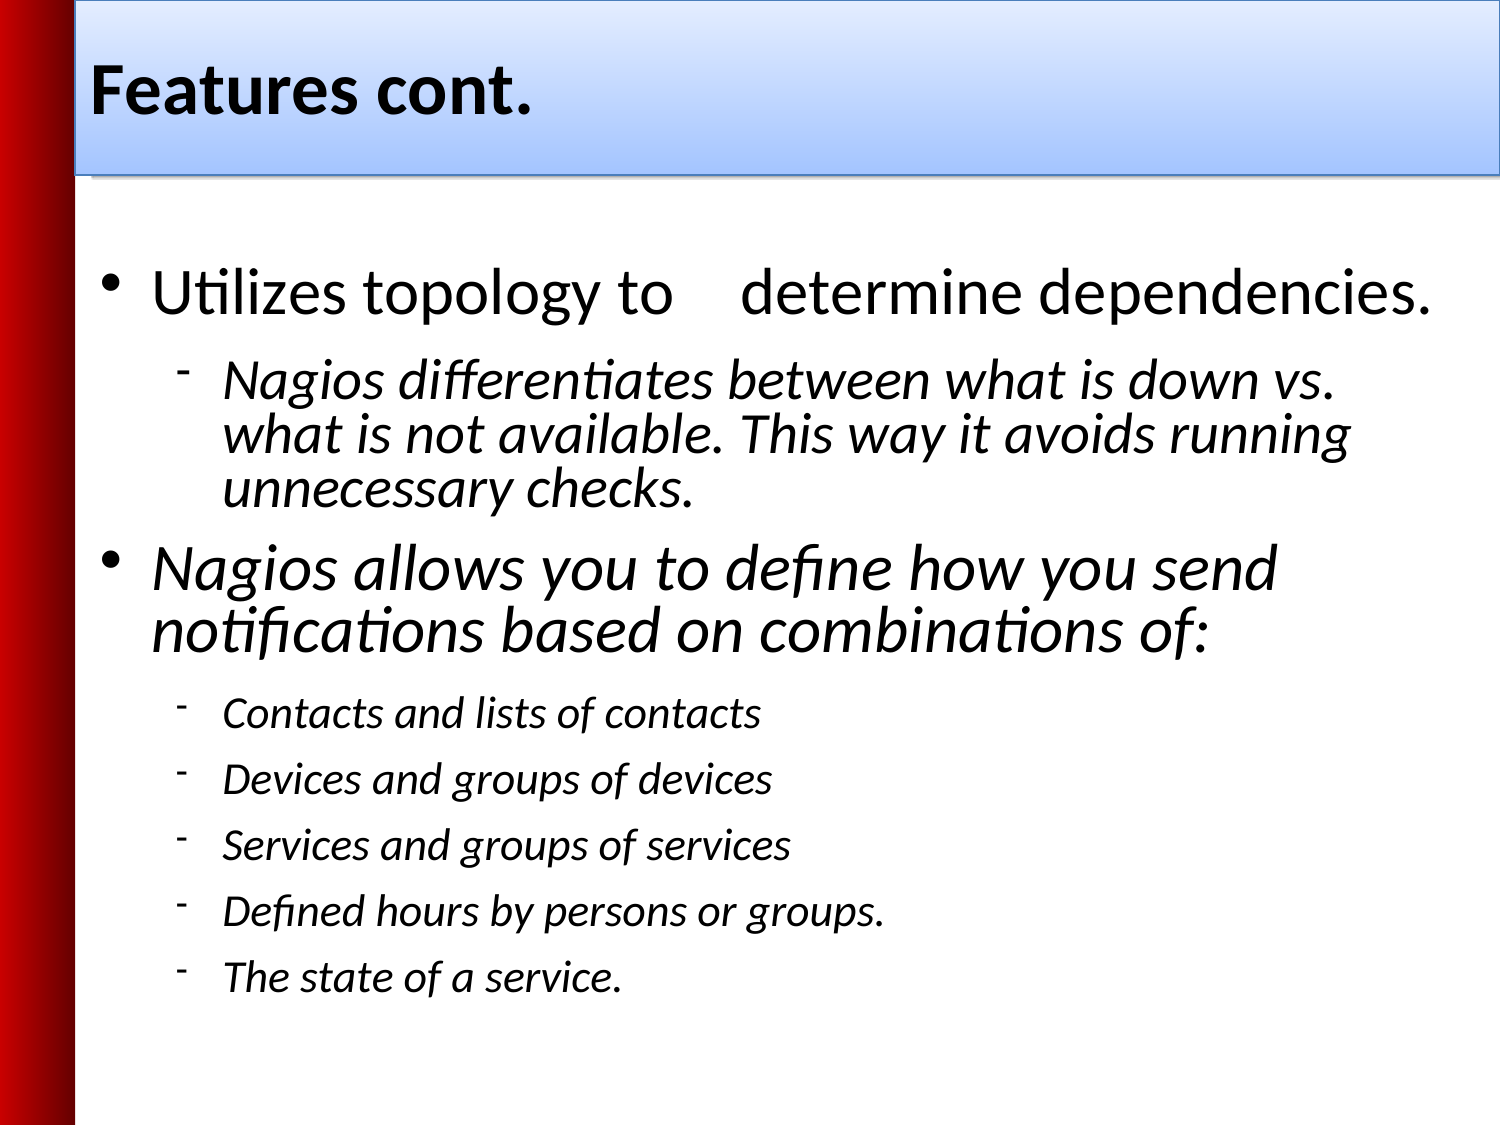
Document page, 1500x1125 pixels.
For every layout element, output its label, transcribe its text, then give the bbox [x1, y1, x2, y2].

text_box Features cont. [75, 0, 1500, 175]
text_box Utilizes topology to determine dependencies. Nagios differentiates between what is down vs. what is not available. This way it avoids running unnecessary checks. Nagios allows you to define how you send notifications based on combinations of: Contacts and lists of contacts Devices and groups of devices Services and groups of services Defined hours by persons or groups. The state of a service. [82, 249, 1450, 1085]
